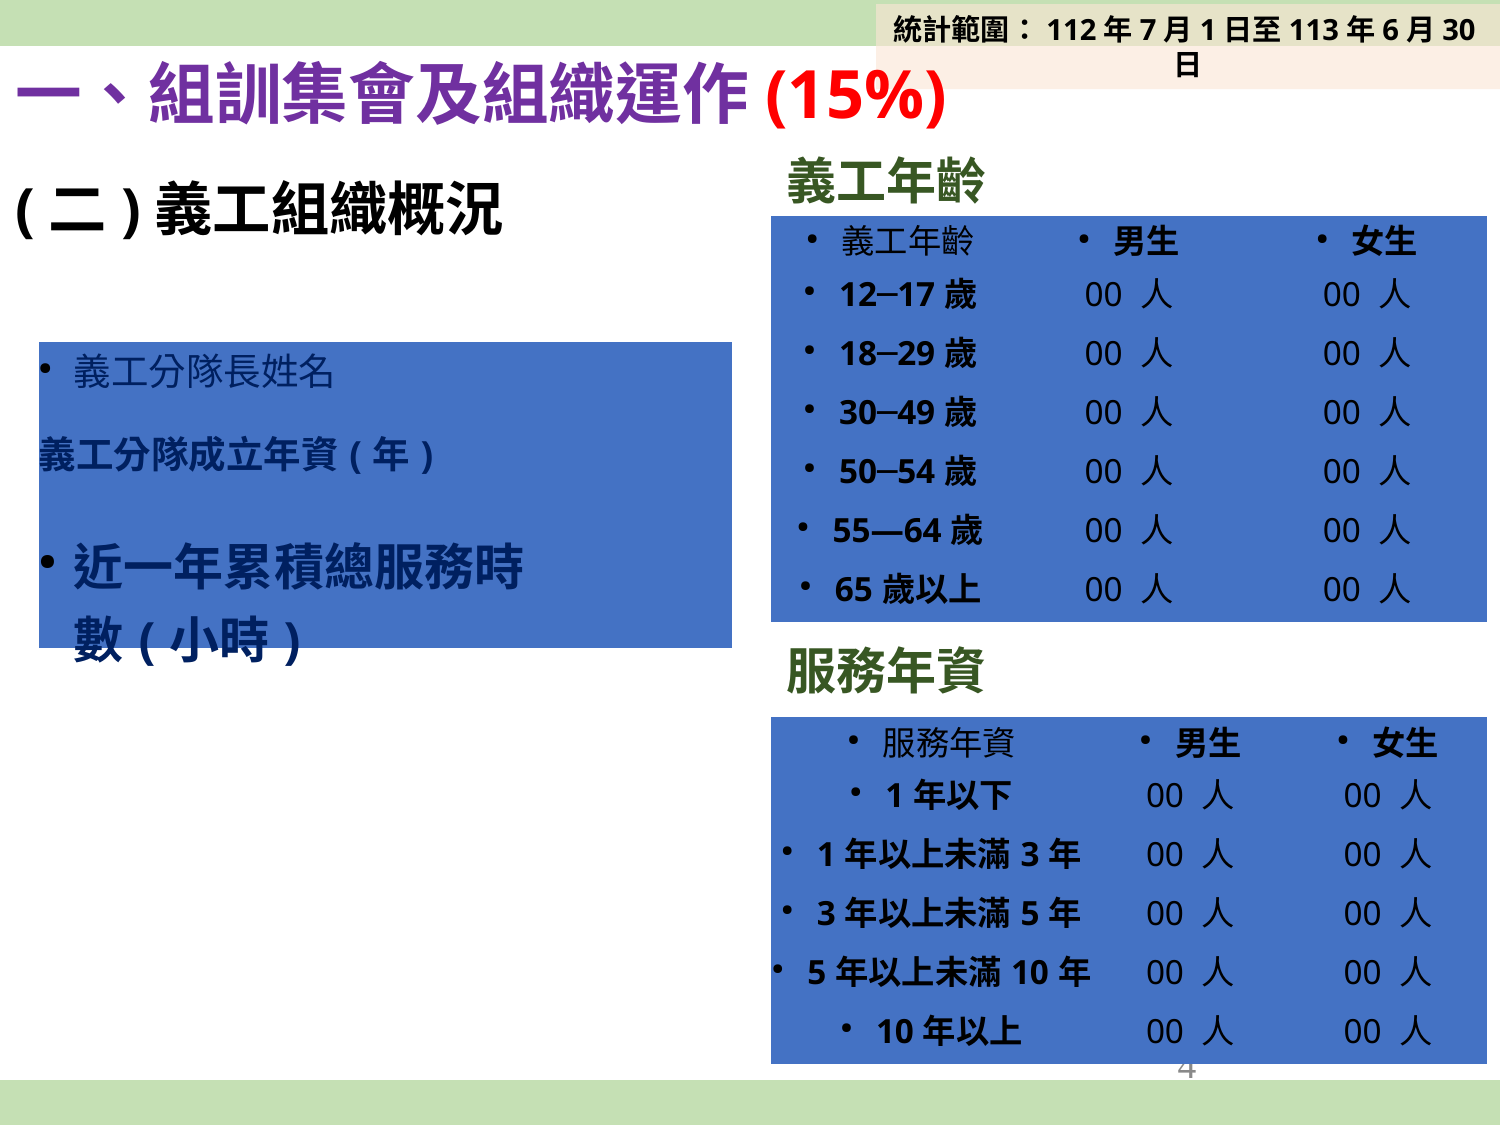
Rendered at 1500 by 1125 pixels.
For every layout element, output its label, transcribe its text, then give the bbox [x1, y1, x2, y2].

table_cell 00 人 [1248, 504, 1487, 563]
table_cell 近一年累積總服務時數(小時) [39, 528, 528, 648]
table_header 男生 [1010, 216, 1248, 268]
table_cell 00 人 [1010, 504, 1248, 563]
table_cell 55—64歲 [771, 504, 1010, 563]
table_cell 65歲以上 [771, 563, 1010, 622]
table_cell 00 人 [1092, 887, 1289, 946]
table_cell [528, 528, 732, 648]
table_cell [528, 425, 732, 528]
table_cell 00 人 [1010, 268, 1248, 327]
text_box (二)義工組織概況 [0, 164, 594, 251]
table_cell 00 人 [1289, 769, 1487, 828]
table_header 服務年資 [771, 717, 1092, 769]
table_cell 00 人 [1248, 327, 1487, 386]
table_cell 00 人 [1248, 563, 1487, 622]
table_cell 00 人 [1289, 946, 1487, 1005]
table_cell 10年以上 [771, 1005, 1092, 1064]
table_cell 00 人 [1248, 268, 1487, 327]
table_header 女生 [1289, 717, 1487, 769]
table_cell 00 人 [1289, 1005, 1487, 1064]
table_cell 00 人 [1289, 887, 1487, 946]
table_cell 00 人 [1092, 1005, 1289, 1064]
table_cell 3年以上未滿5年 [771, 887, 1092, 946]
table_cell 1年以下 [771, 769, 1092, 828]
table_header 義工分隊長姓名 [39, 342, 528, 425]
table_cell 00 人 [1248, 445, 1487, 504]
table_cell 00 人 [1010, 563, 1248, 622]
table_cell 00 人 [1092, 769, 1289, 828]
table_cell 1年以上未滿3年 [771, 828, 1092, 887]
table_cell 00 人 [1289, 828, 1487, 887]
table_header 男生 [1092, 717, 1289, 769]
table_cell 00 人 [1092, 946, 1289, 1005]
table_cell 義工分隊成立年資(年) [39, 425, 528, 528]
text_box 一、組訓集會及組織運作(15%) [0, 53, 1032, 161]
table_cell 00 人 [1010, 386, 1248, 445]
table_cell 00 人 [1248, 386, 1487, 445]
table_header 義工年齡 [771, 218, 1010, 268]
table_cell 00 人 [1010, 445, 1248, 504]
table_cell 50─54歲 [771, 445, 1010, 504]
table_header 女生 [1248, 216, 1487, 268]
table_cell 5年以上未滿10年 [771, 946, 1092, 1005]
table_cell 30─49歲 [771, 386, 1010, 445]
text_box 服務年資 [740, 632, 1033, 708]
text_box 4 [1162, 1033, 1500, 1093]
table_cell 18─29歲 [771, 327, 1010, 386]
table_cell 00 人 [1092, 828, 1289, 887]
table_cell 12─17歲 [771, 268, 1010, 327]
table_header [528, 342, 732, 425]
table_cell 00 人 [1010, 327, 1248, 386]
text_box 義工年齡 [740, 142, 1032, 218]
